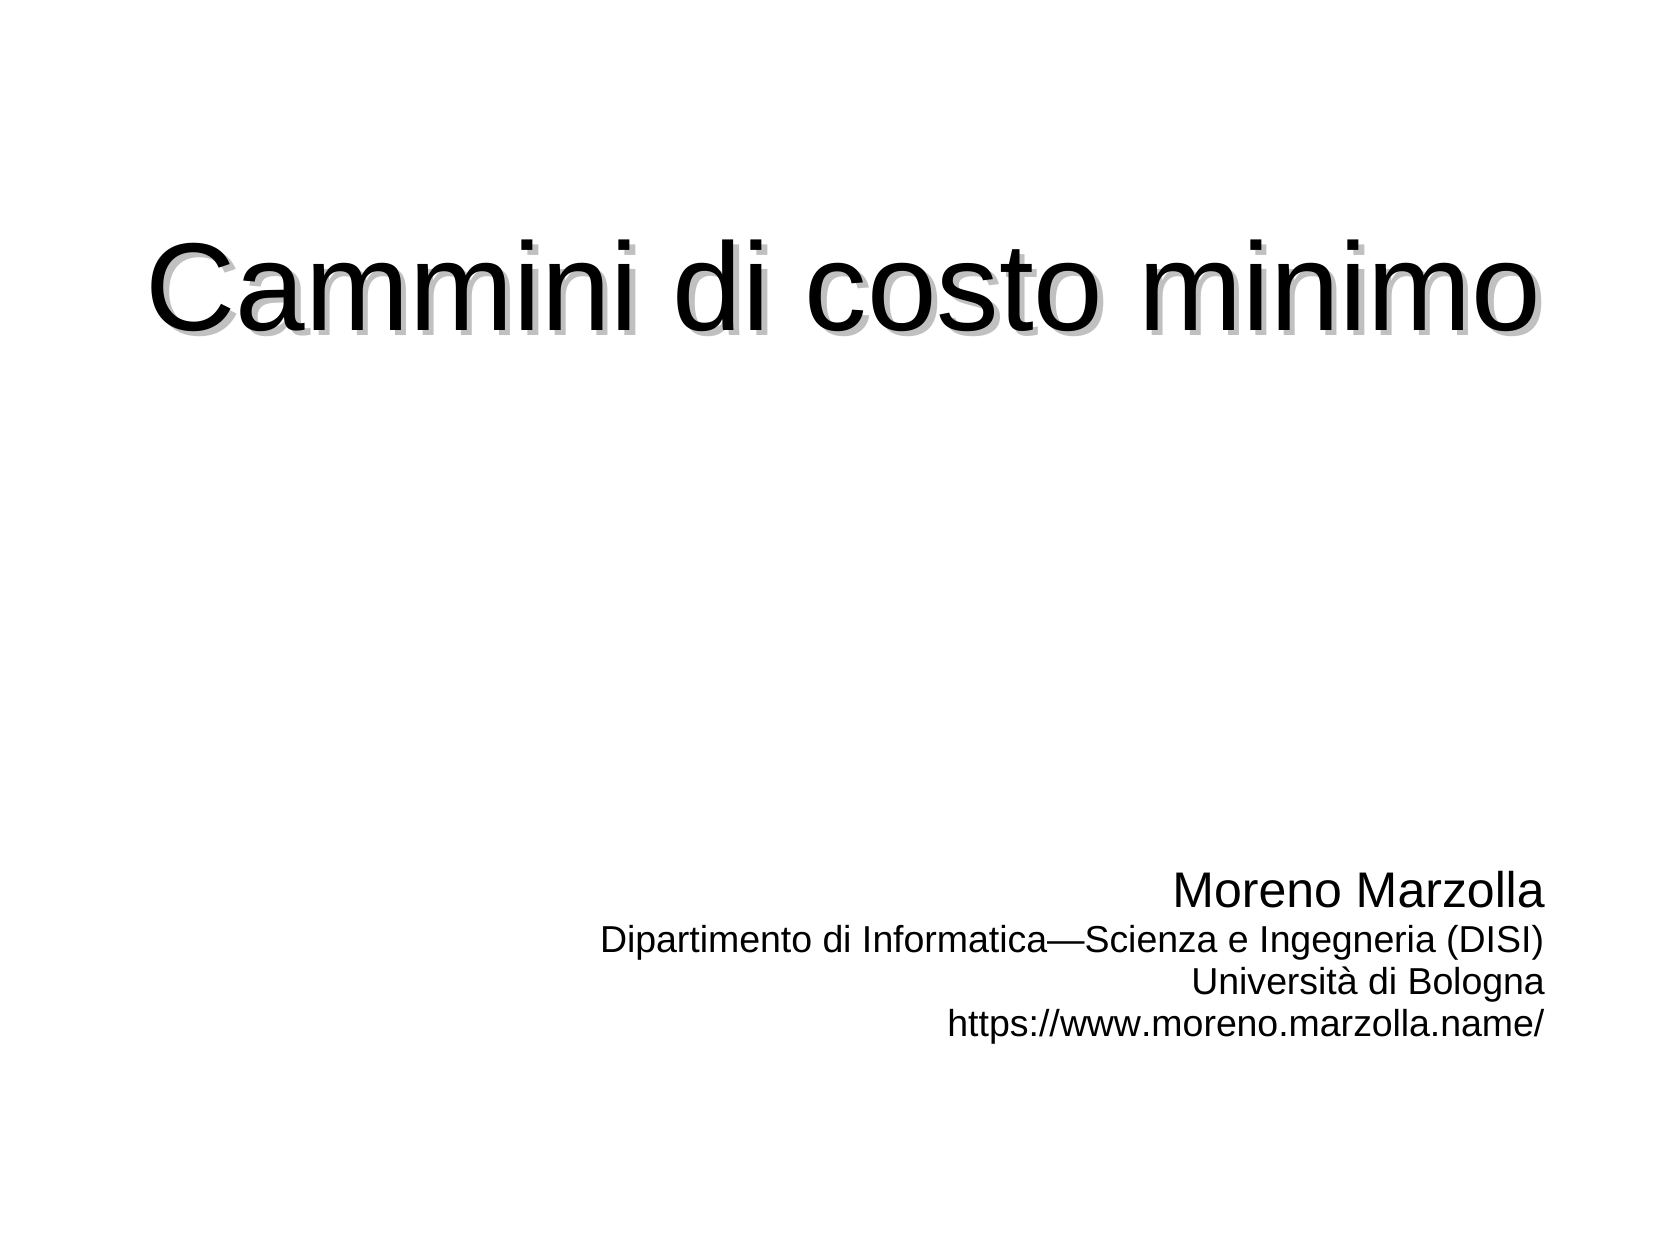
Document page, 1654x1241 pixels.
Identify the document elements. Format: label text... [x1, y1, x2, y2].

text_box Cammini di costo minimo [75, 147, 1613, 426]
text_box Moreno Marzolla Dipartimento di Informatica—Scienza e Ingegneria (DISI) Università di Bologna https://www.moreno.marzolla.name/ [600, 862, 1545, 1045]
